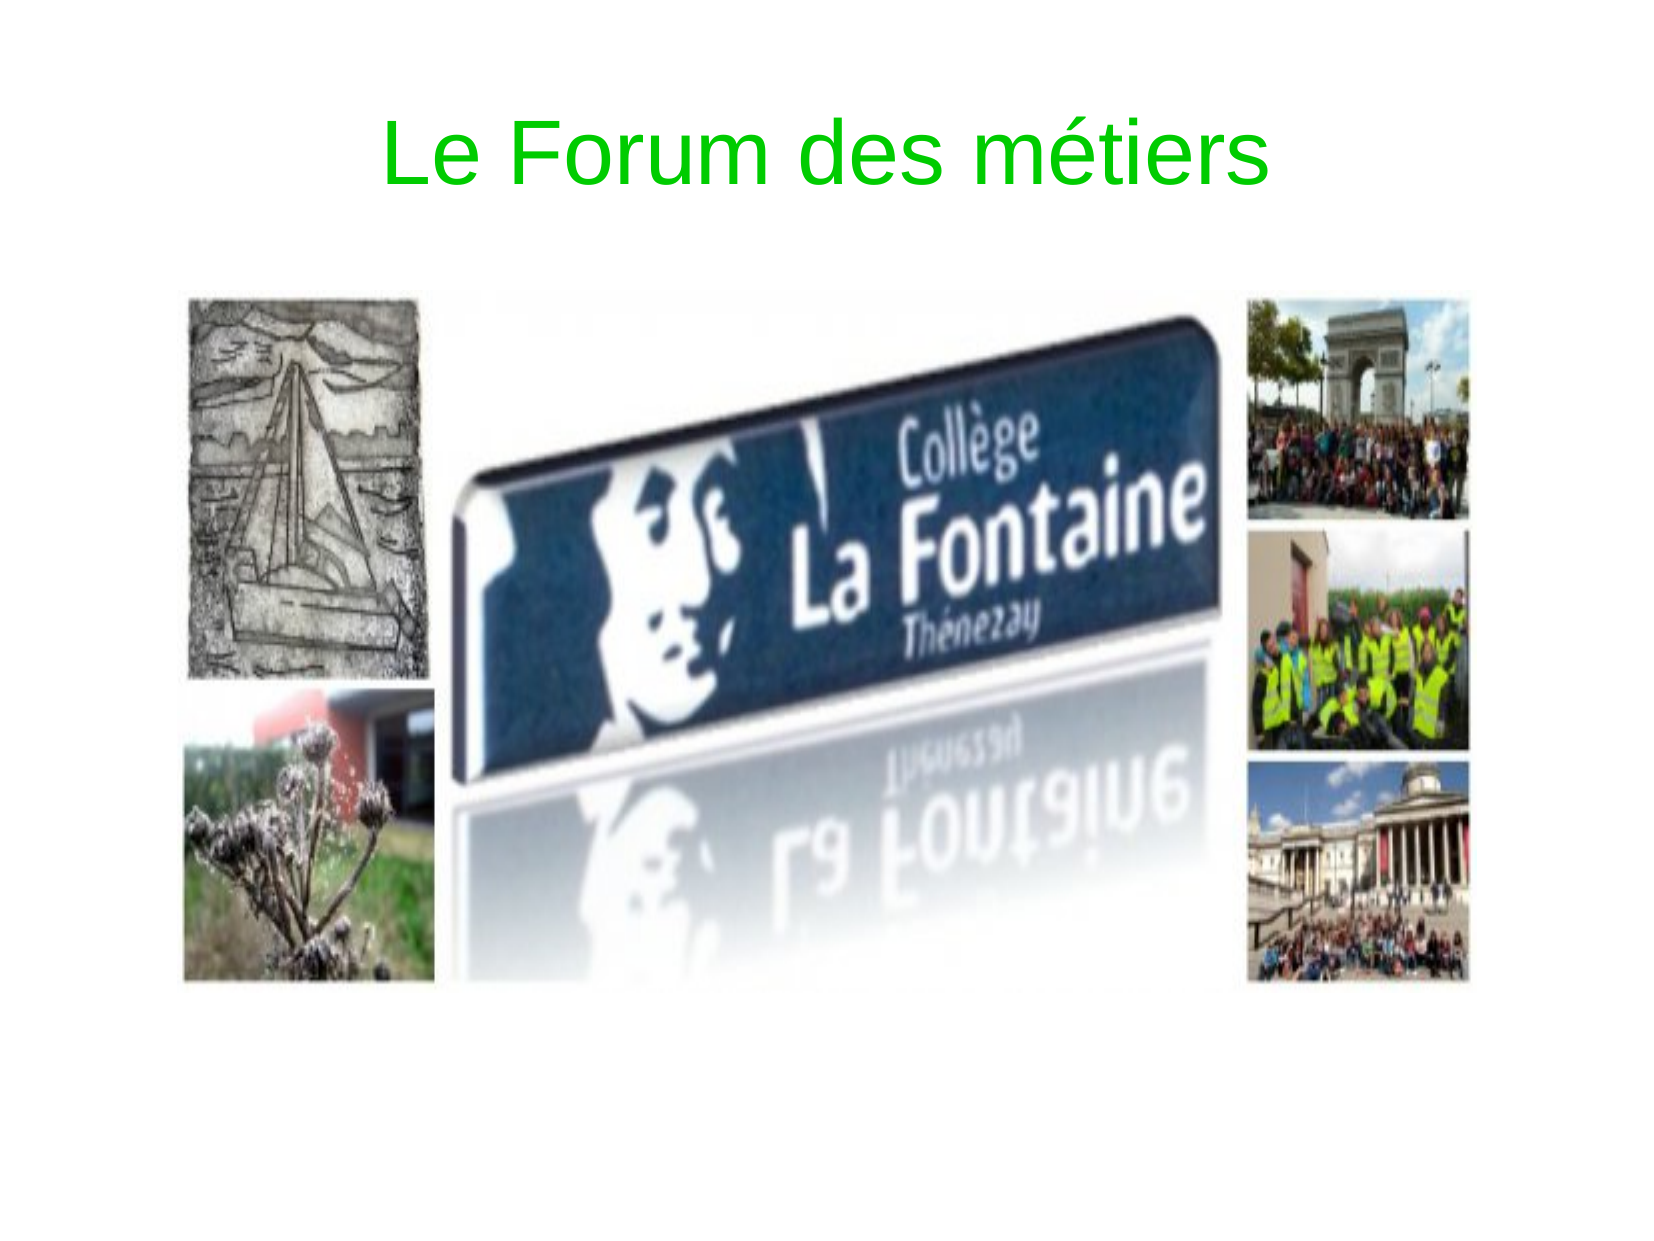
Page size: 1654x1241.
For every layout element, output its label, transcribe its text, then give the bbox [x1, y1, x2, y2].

picture [177, 290, 1477, 993]
title Le Forum des métiers [82, 49, 1571, 257]
